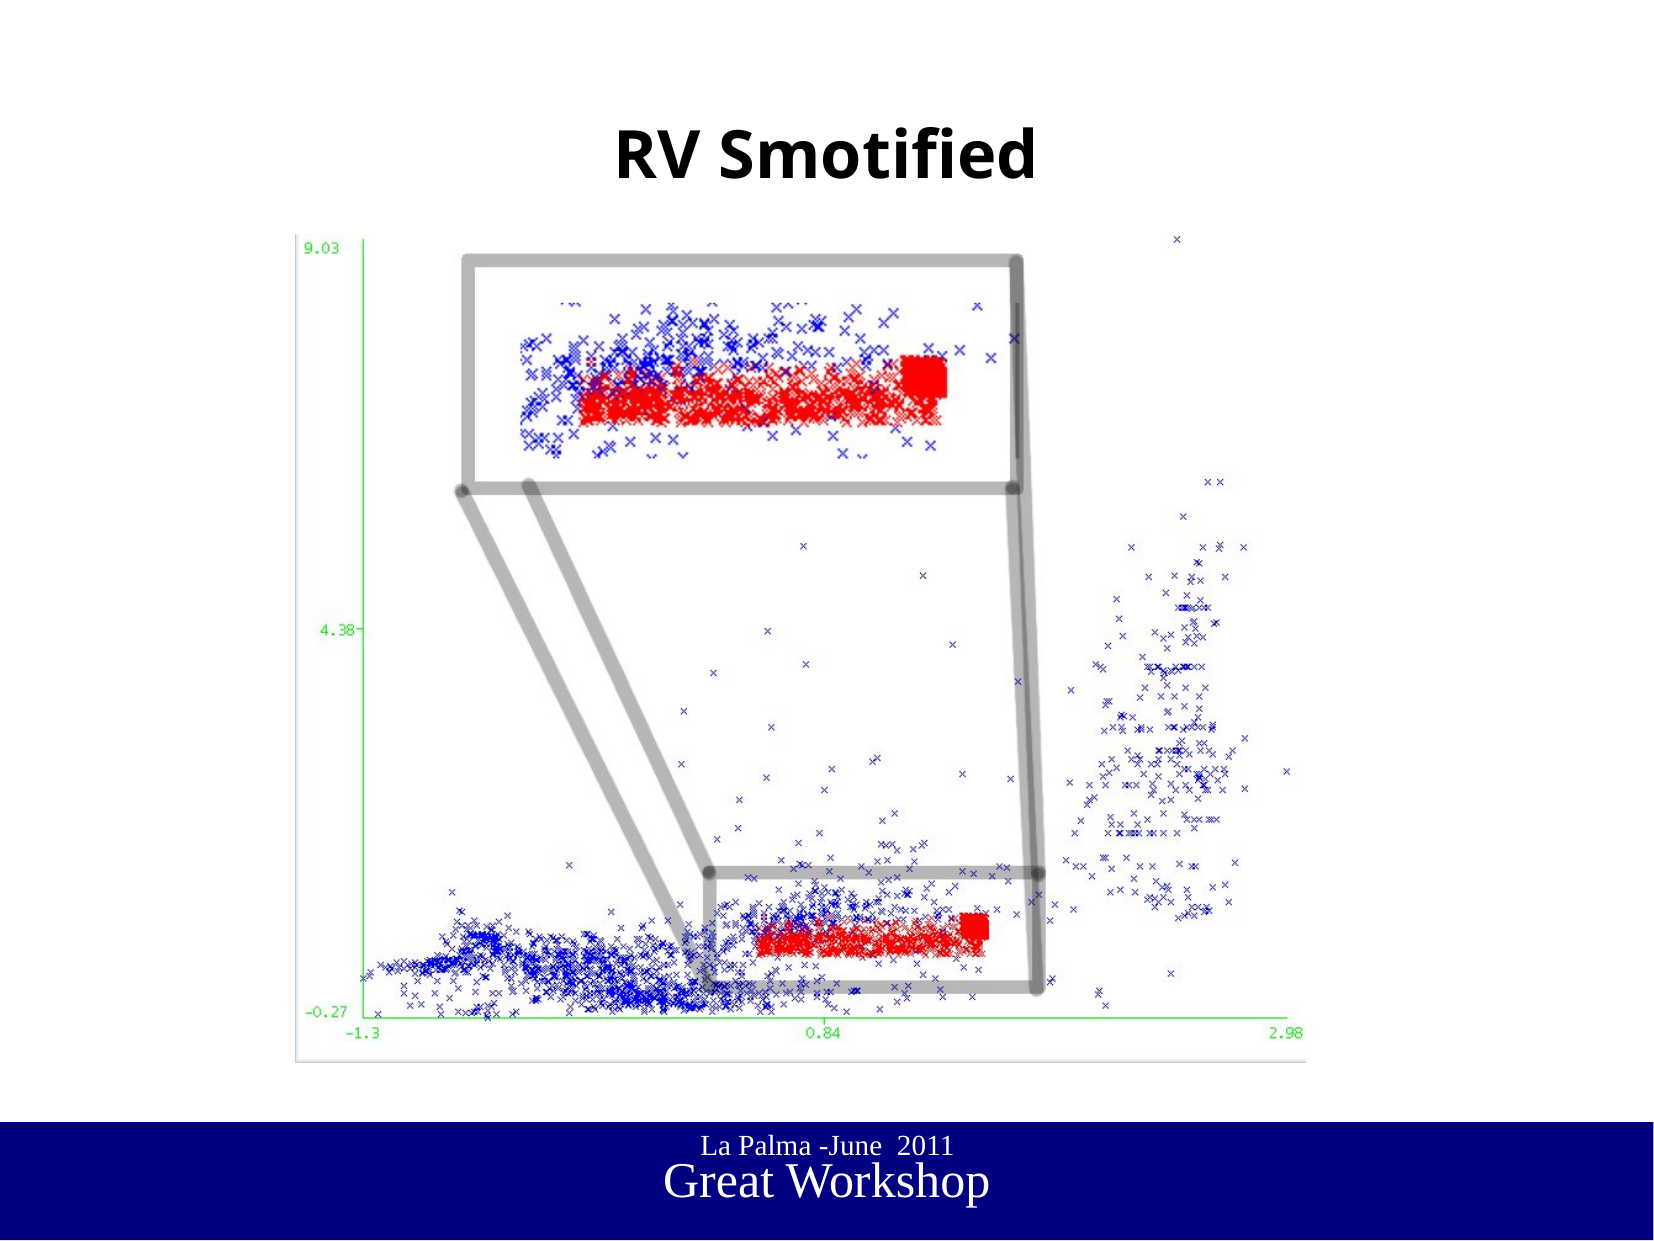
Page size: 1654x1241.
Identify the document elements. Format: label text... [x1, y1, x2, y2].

picture [295, 234, 1306, 1063]
title RV Smotified [82, 56, 1571, 250]
